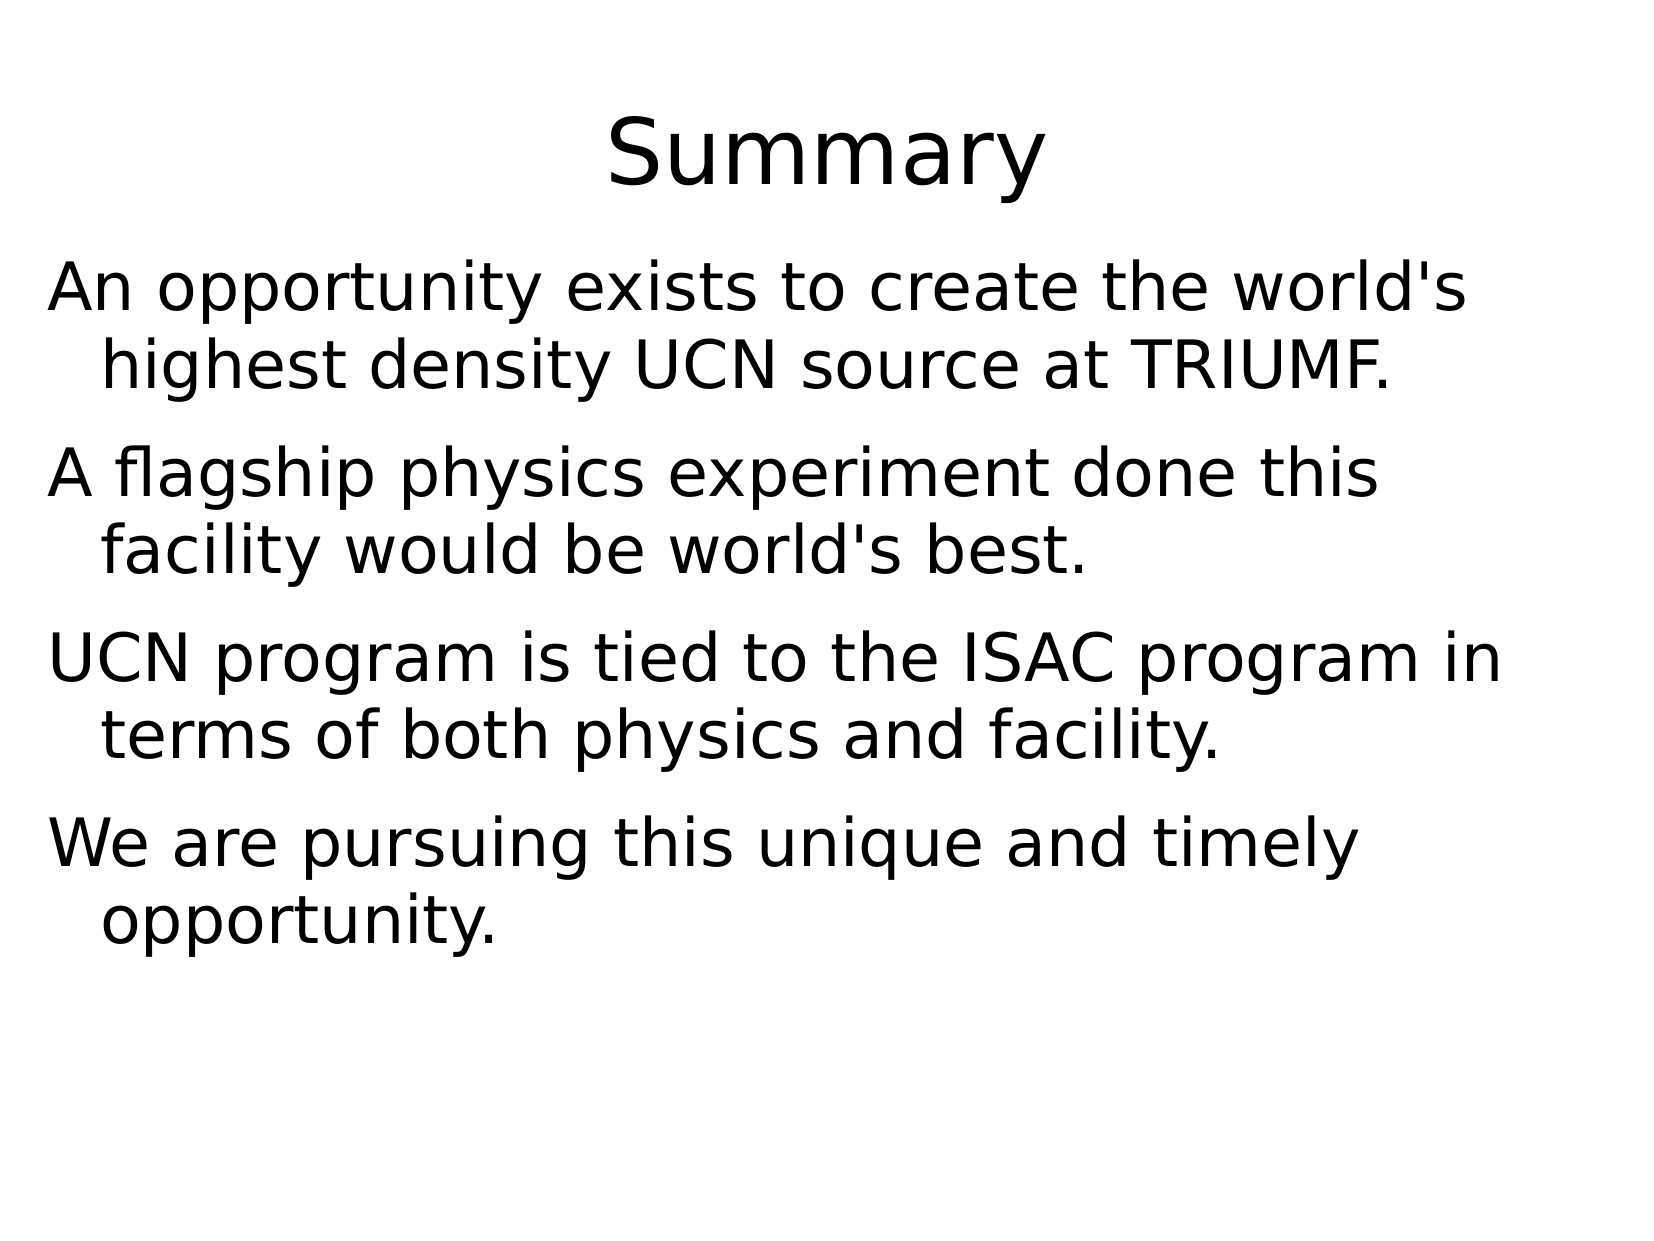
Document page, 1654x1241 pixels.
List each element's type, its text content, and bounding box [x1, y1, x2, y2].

title Summary [82, 56, 1571, 248]
list An opportunity exists to create the world's highest density UCN source at TRIUMF. A flagship physics experiment done this facility would be world's best. UCN program is tied to the ISAC program in terms of both physics and facility. We are pursuing this unique and timely opportunity. [29, 248, 1625, 1053]
